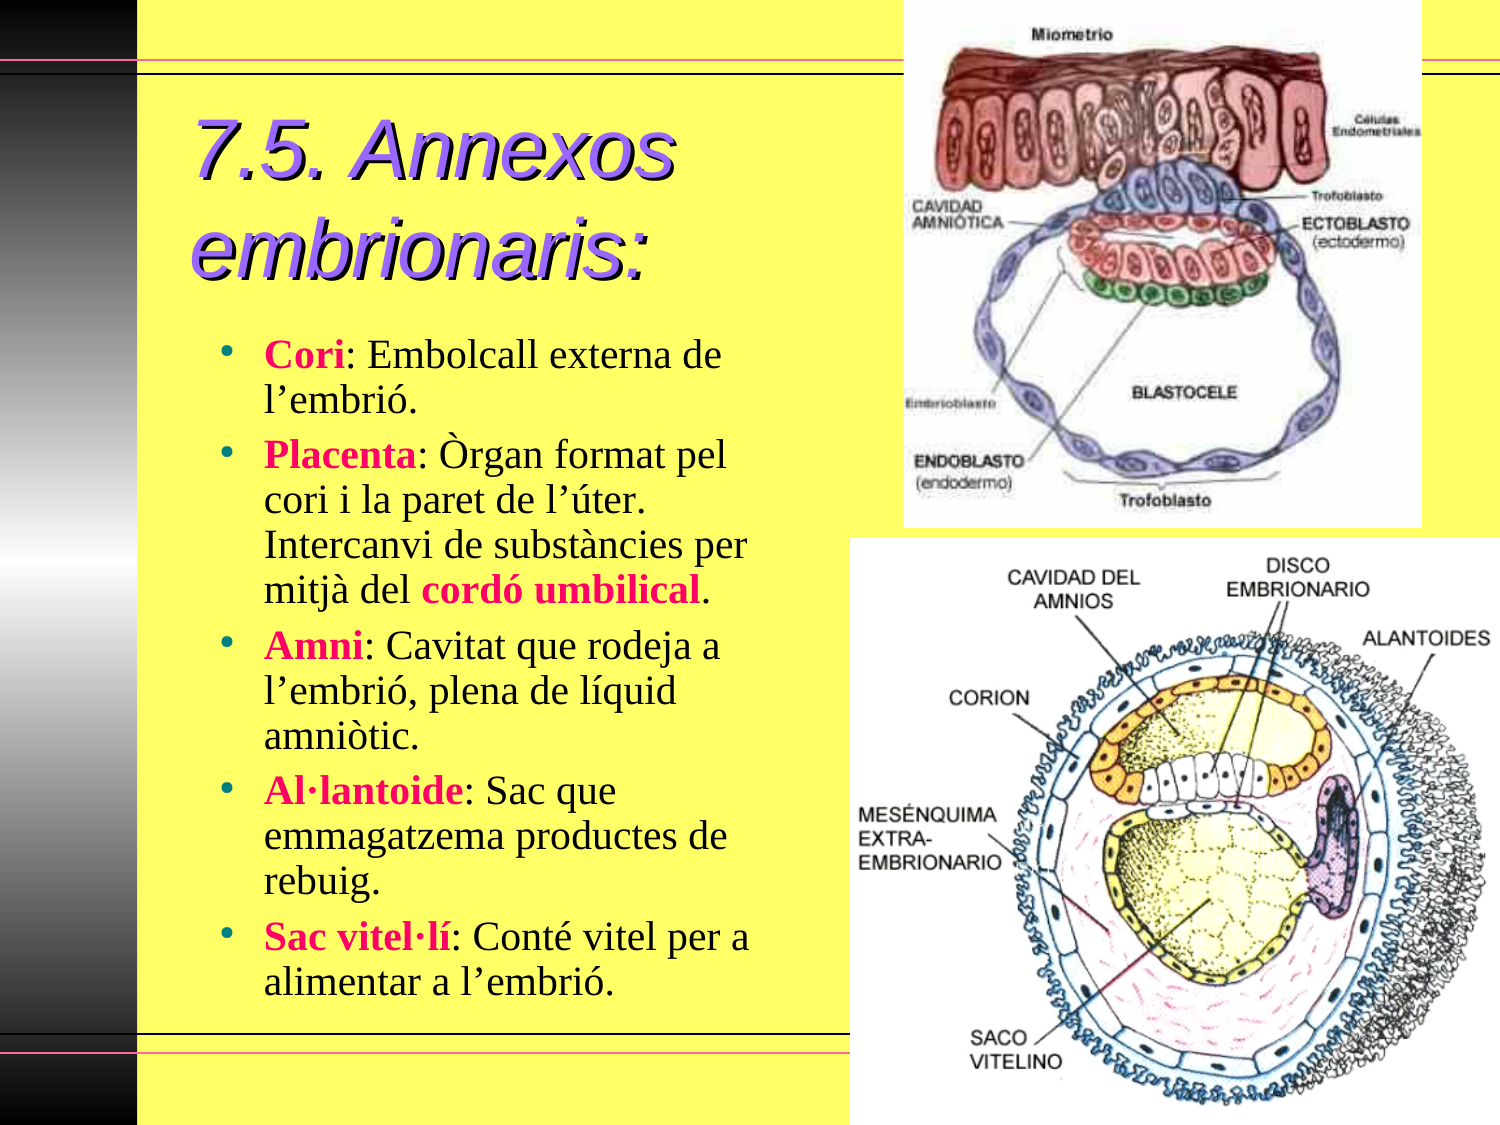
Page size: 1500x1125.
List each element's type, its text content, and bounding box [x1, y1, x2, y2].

picture [850, 538, 1500, 1125]
list Cori: Embolcall externa de l’embrió. Placenta: Òrgan format pel cori i la paret de l’úter. Intercanvi de substàncies per mitjà del cordó umbilical. Amni: Cavitat que rodeja a l’embrió, plena de líquid amniòtic. Al·lantoide: Sac que emmagatzema productes de rebuig. Sac vitel·lí: Conté vitel per a alimentar a l’embrió. [174, 324, 801, 1068]
title 7.5. Annexos embrionaris: [174, 86, 845, 302]
picture [903, 0, 1422, 528]
